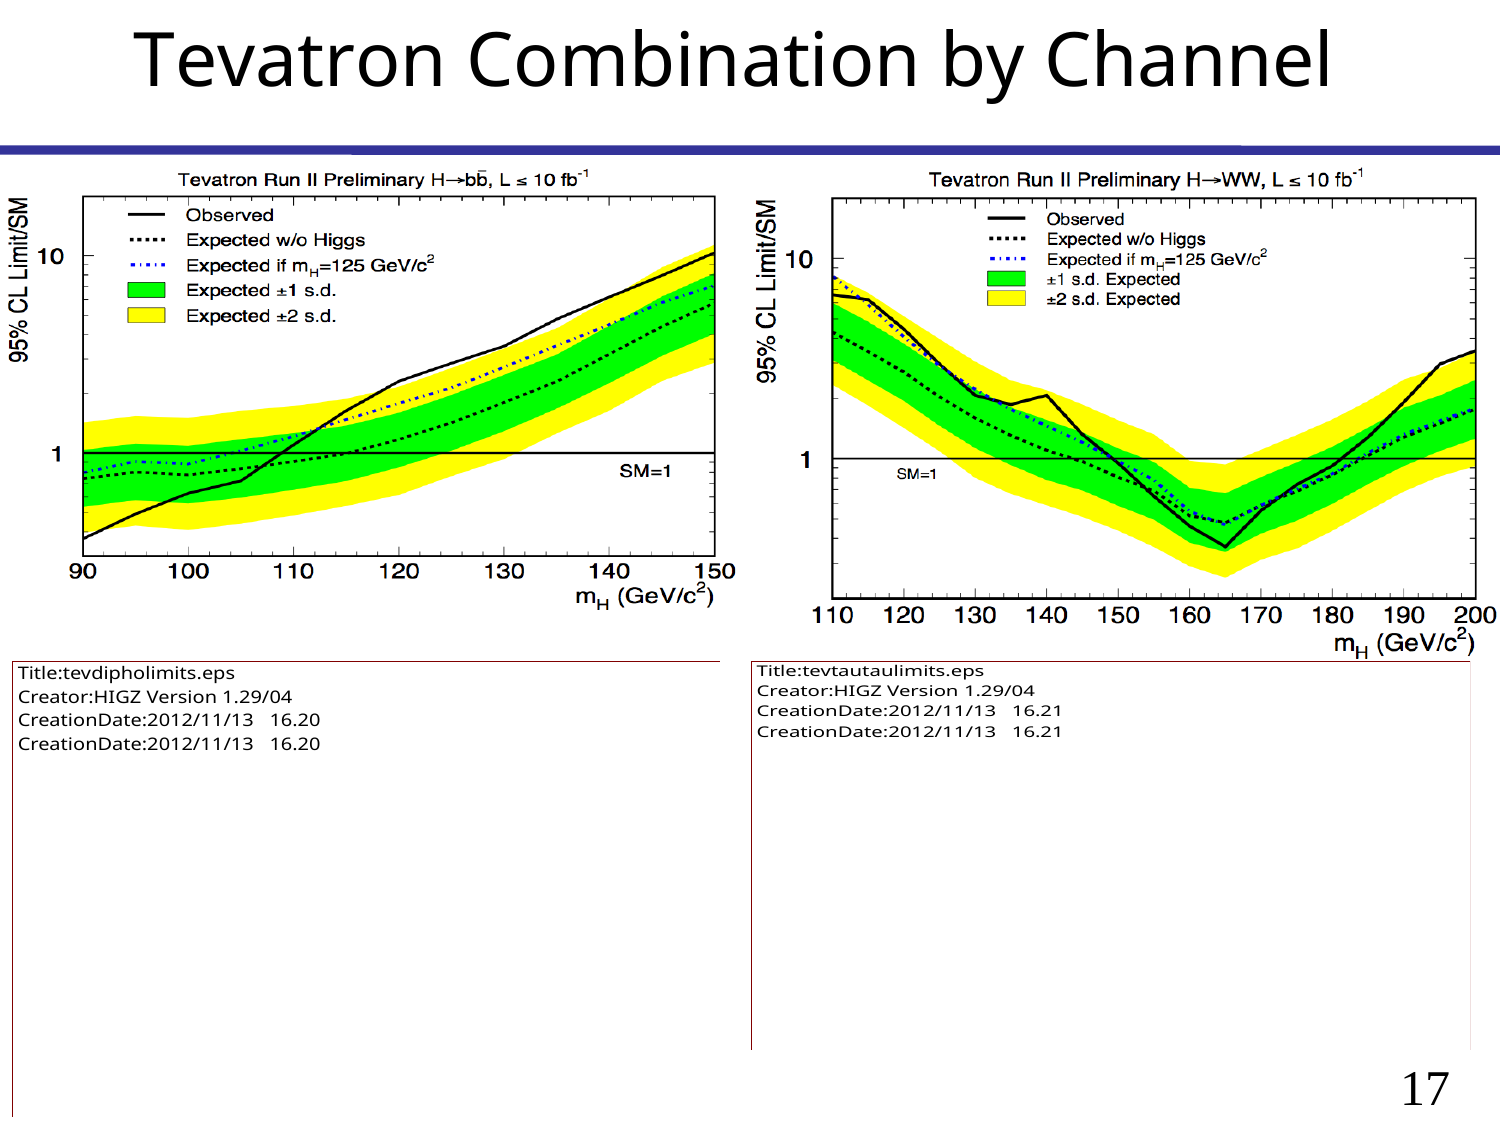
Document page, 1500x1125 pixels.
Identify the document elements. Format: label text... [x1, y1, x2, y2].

picture [3, 162, 736, 610]
title Tevatron Combination by Channel [0, 11, 1469, 116]
picture [11, 660, 721, 1117]
text_box 17 [1385, 1047, 1466, 1123]
picture [750, 164, 1499, 1051]
